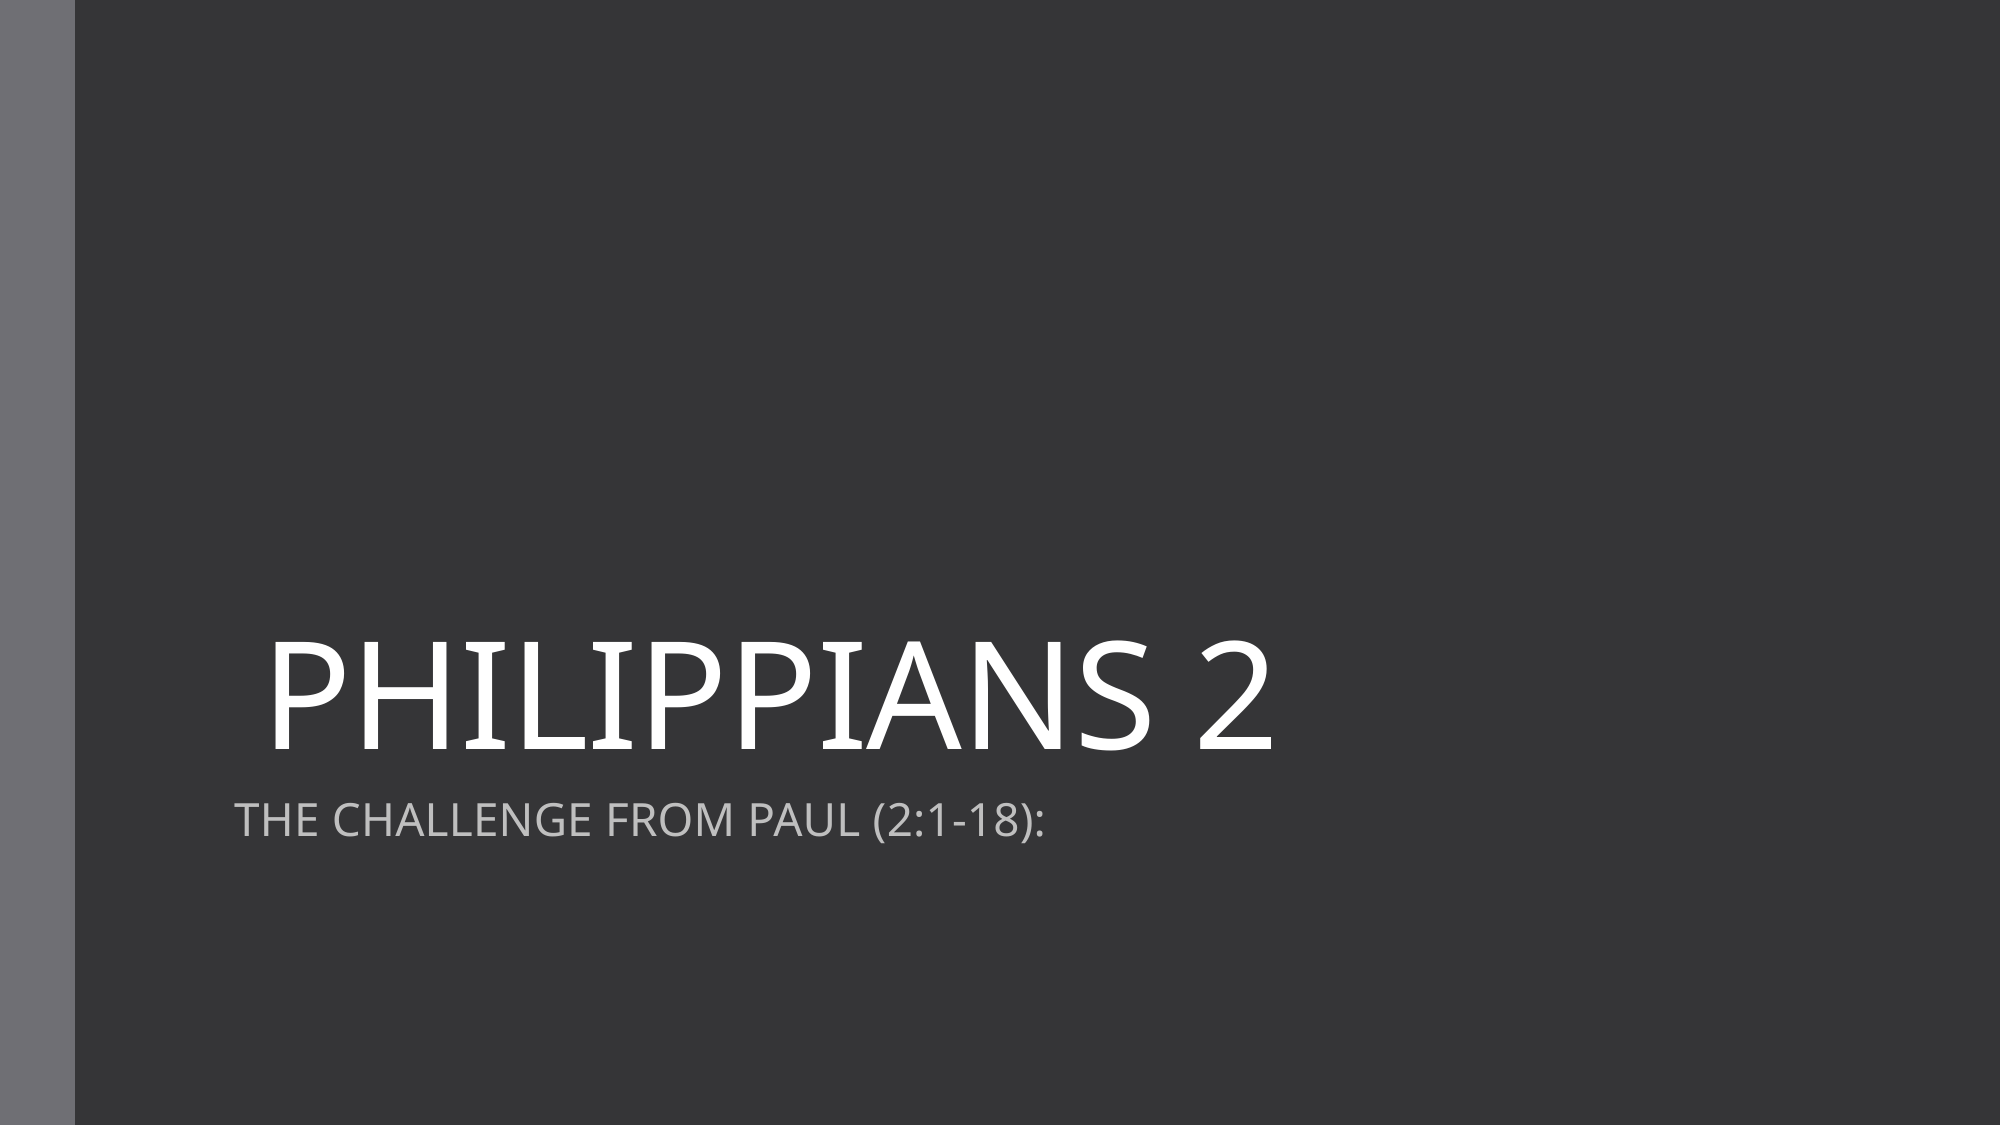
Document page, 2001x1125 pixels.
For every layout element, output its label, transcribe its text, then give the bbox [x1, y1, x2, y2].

subtitle THE CHALLENGE FROM PAUL (2:1-18): [206, 787, 1752, 1066]
title PHILIPPIANS 2 [206, 124, 1752, 787]
